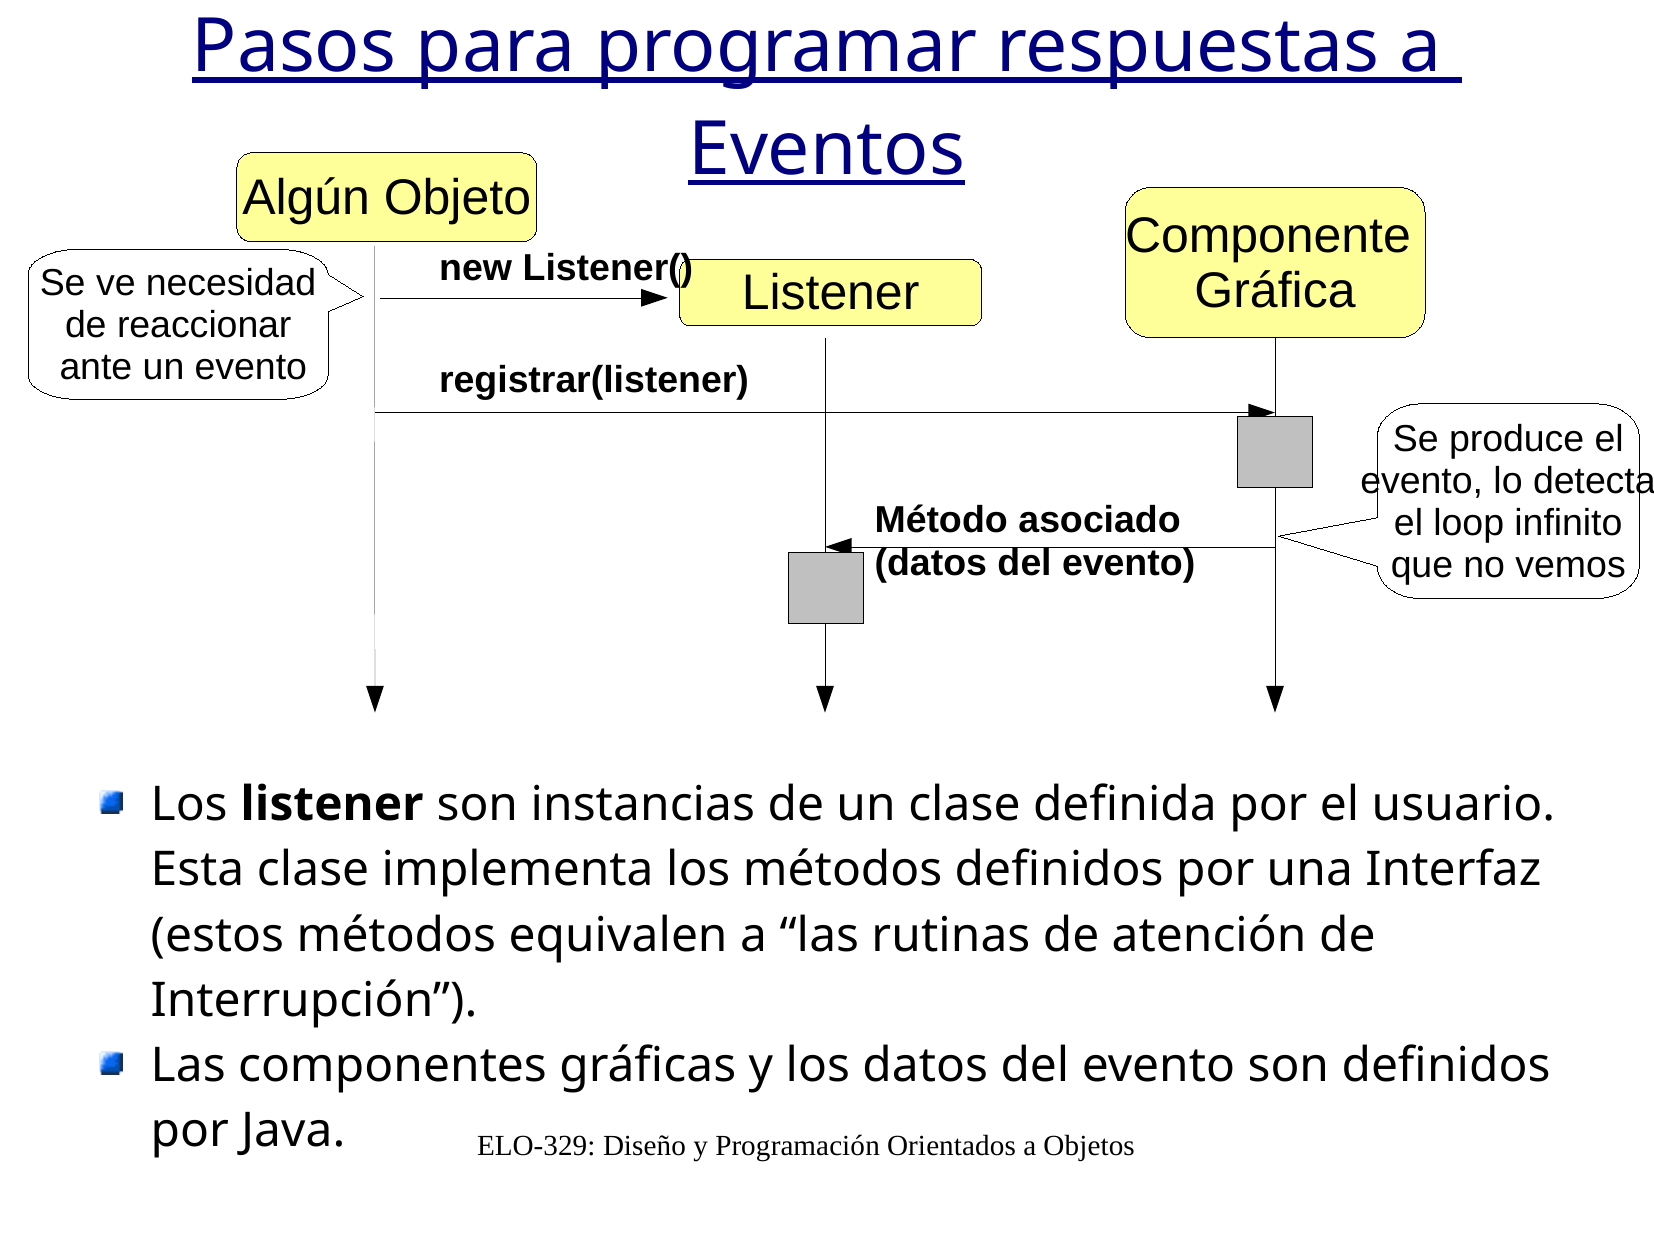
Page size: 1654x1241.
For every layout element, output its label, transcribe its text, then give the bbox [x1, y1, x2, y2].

text_box registrar(listener) [424, 351, 787, 415]
text_box Se ve necesidad de reaccionar ante un evento [28, 249, 364, 400]
text_box Método asociado (datos del evento) [859, 548, 1254, 604]
text_box Se produce el evento, lo detecta el loop infinito que no vemos [1278, 403, 1640, 599]
text_box Método asociado (datos del evento) [859, 491, 1254, 547]
text_box Algún Objeto [236, 152, 537, 242]
text_box Componente Gráfica [1125, 187, 1426, 338]
list Los listener son instancias de un clase definida por el usuario. Esta clase implementa los métodos definidos por una Interfaz (estos métodos equivalen a “las rutinas de atención de Interrupción”). Las componentes gráficas y los datos del evento son definidos por Java. [82, 769, 1571, 1162]
text_box Listener [679, 259, 982, 326]
text_box new Listener() [424, 238, 787, 303]
text_box [788, 552, 864, 624]
text_box [1237, 416, 1313, 488]
title Pasos para programar respuestas a Eventos [82, 43, 1571, 145]
